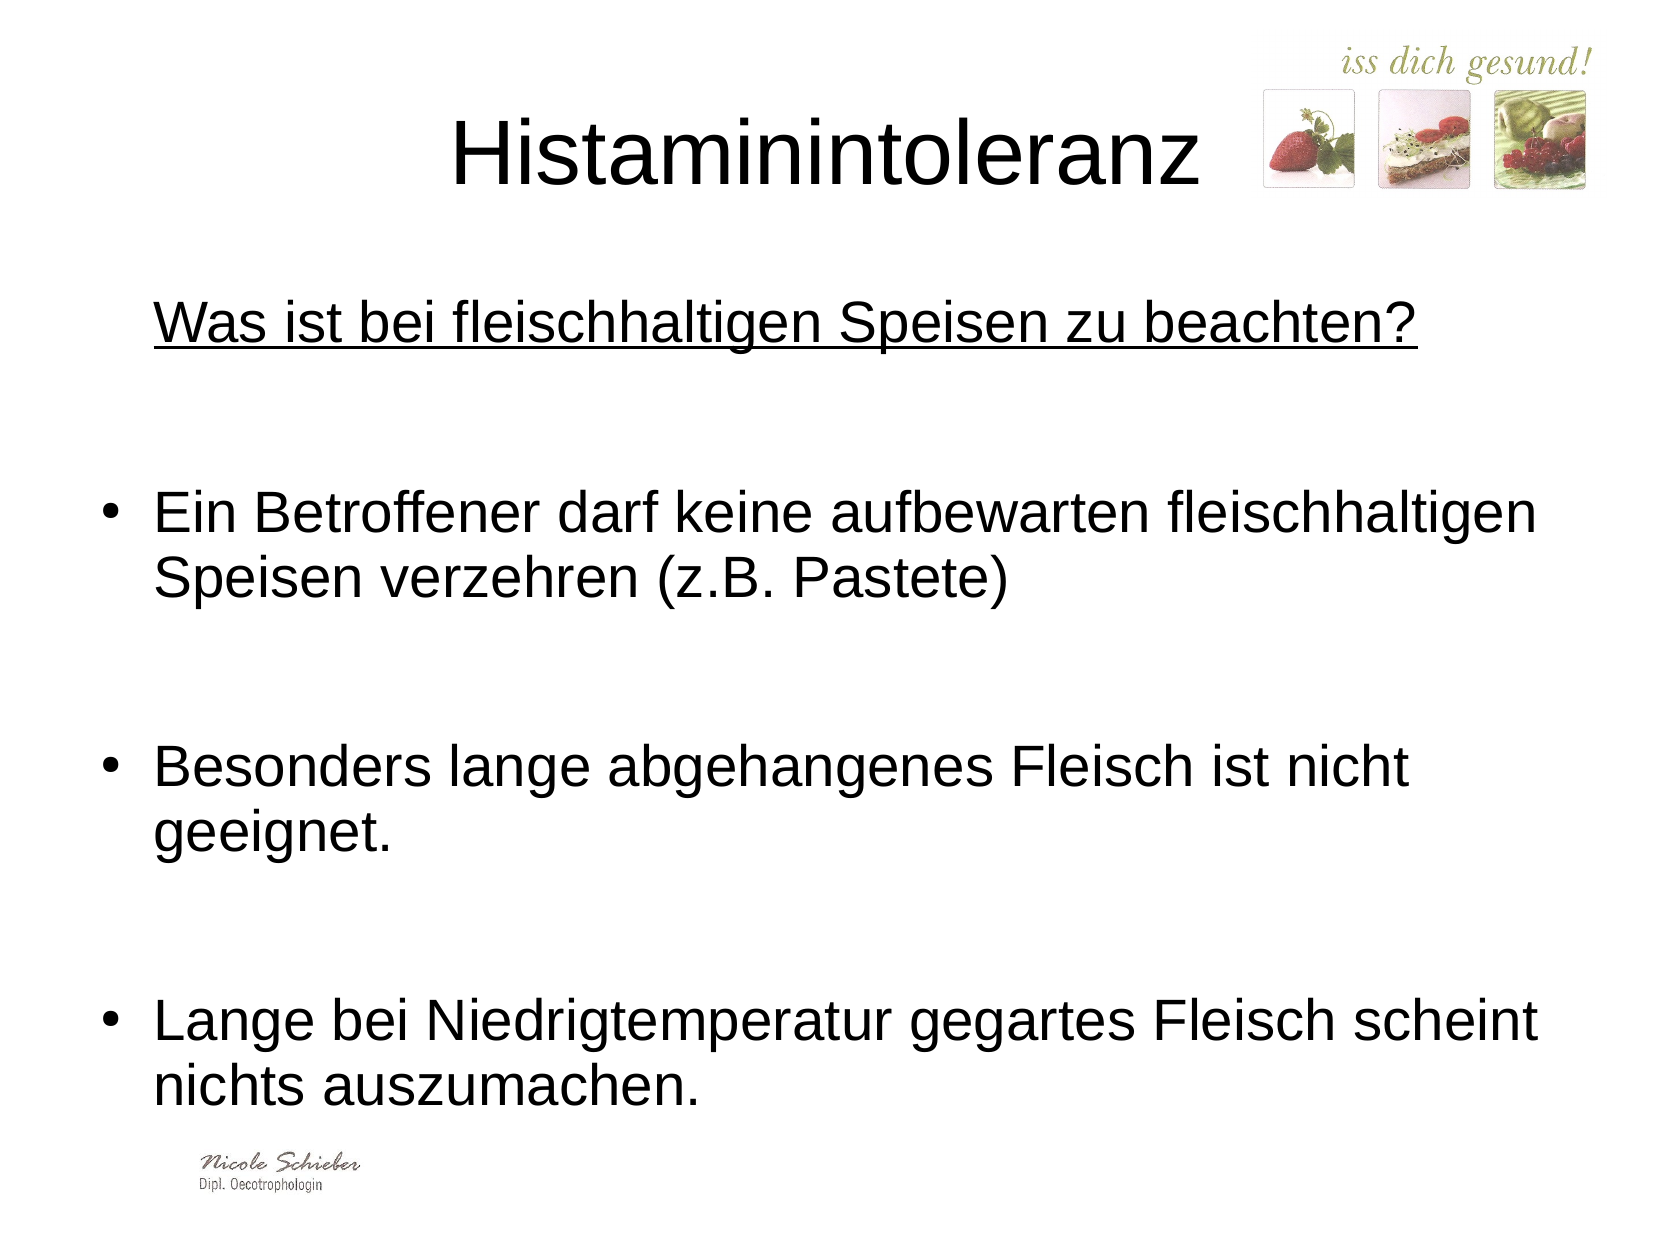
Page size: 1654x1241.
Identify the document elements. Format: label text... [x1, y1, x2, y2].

picture [188, 1149, 367, 1205]
list Was ist bei fleischhaltigen Speisen zu beachten? Ein Betroffener darf keine aufbewarten fleischhaltigen Speisen verzehren (z.B. Pastete) Besonders lange abgehangenes Fleisch ist nicht geeignet. Lange bei Niedrigtemperatur gegartes Fleisch scheint nichts auszumachen. [82, 290, 1571, 1116]
title Histaminintoleranz [82, 49, 1571, 257]
picture [1251, 29, 1607, 198]
